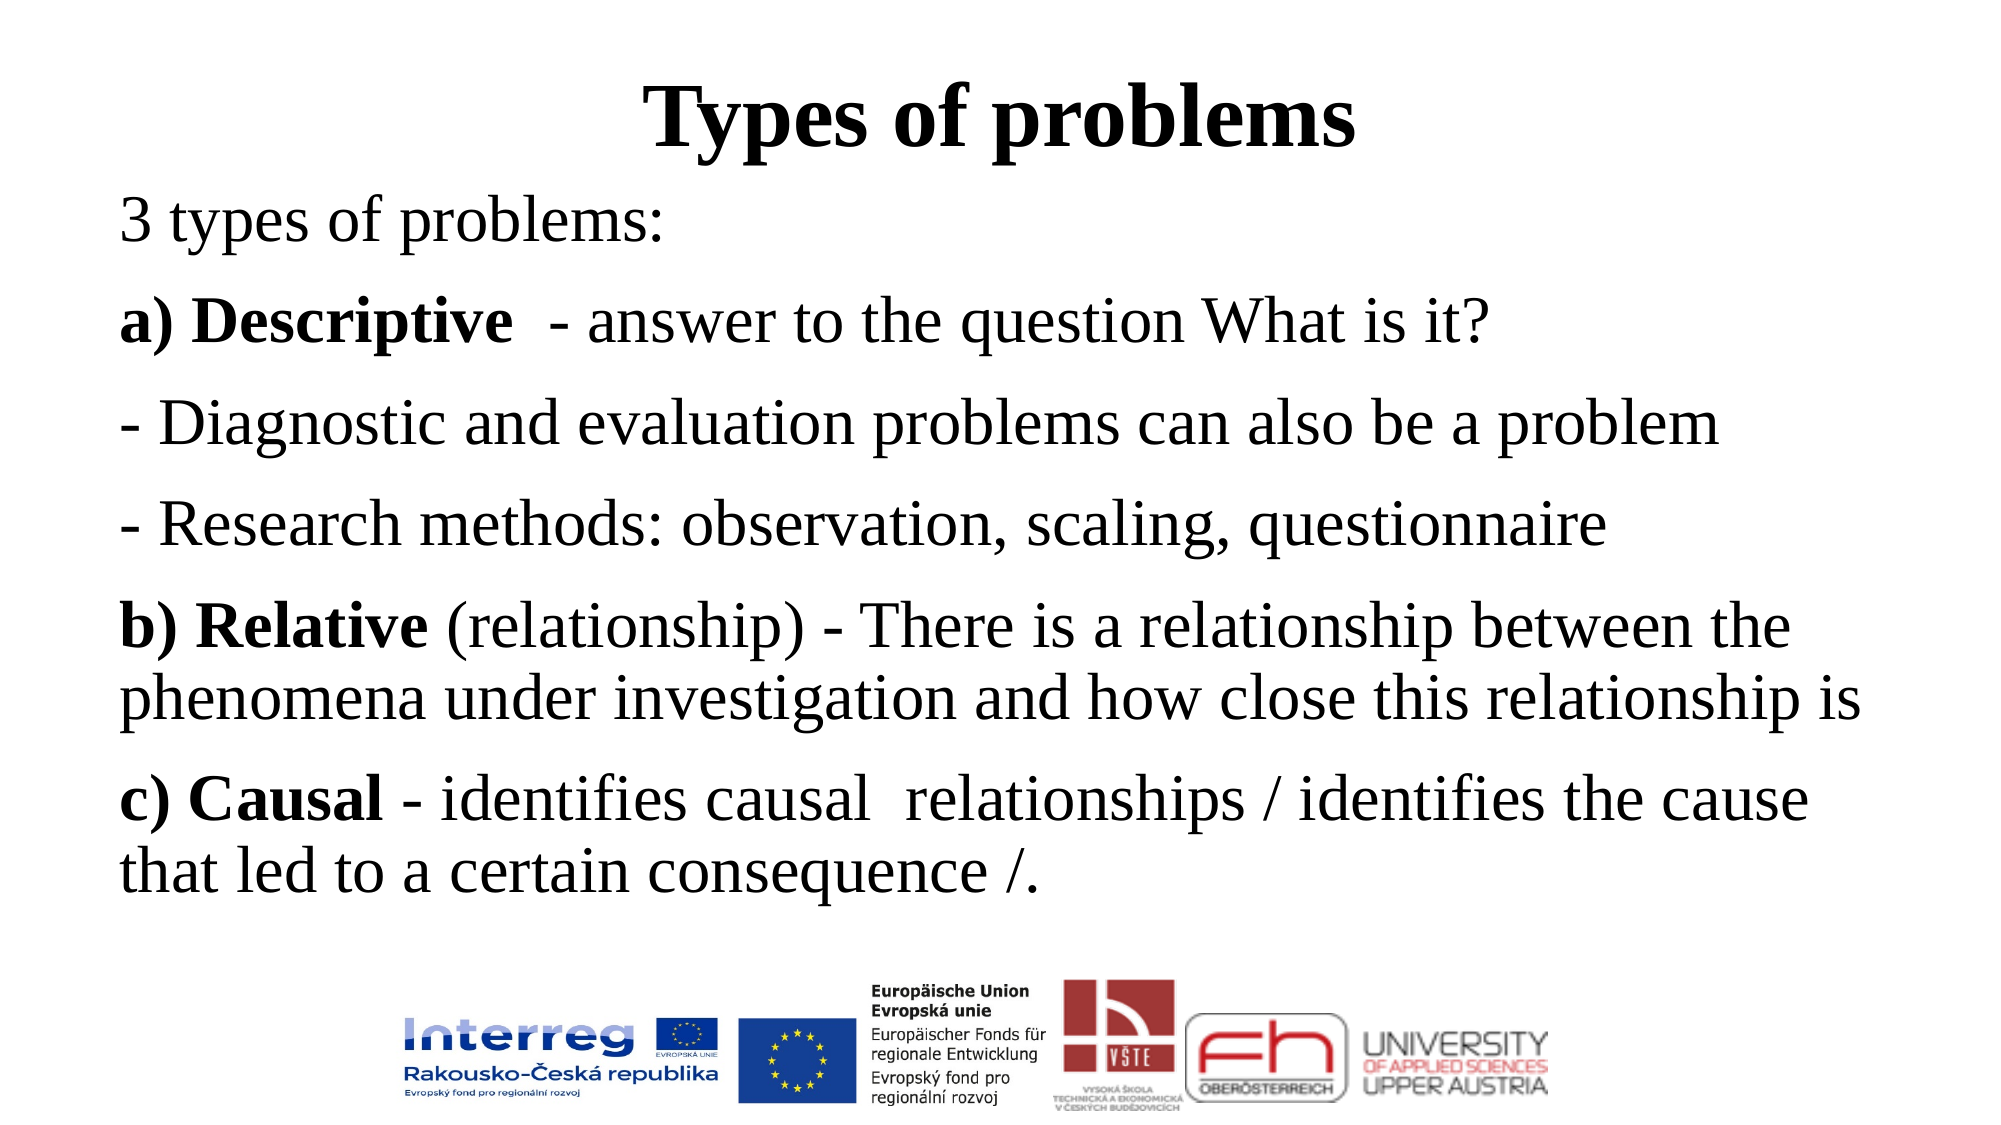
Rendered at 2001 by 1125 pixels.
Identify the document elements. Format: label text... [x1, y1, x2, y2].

picture [1185, 1013, 1548, 1103]
picture [374, 984, 1046, 1125]
title Types of problems [137, 59, 1863, 176]
list 3 types of problems: a) Descriptive - answer to the question What is it? - Diagnostic and evaluation problems can also be a problem - Research methods: observation, scaling, questionnaire b) Relative (relationship) - There is a relationship between the phenomena under investigation and how close this relationship is c) Causal - identifies causal relationships / identifies the cause that led to a certain consequence /. [104, 176, 1916, 993]
picture [1053, 979, 1184, 1111]
